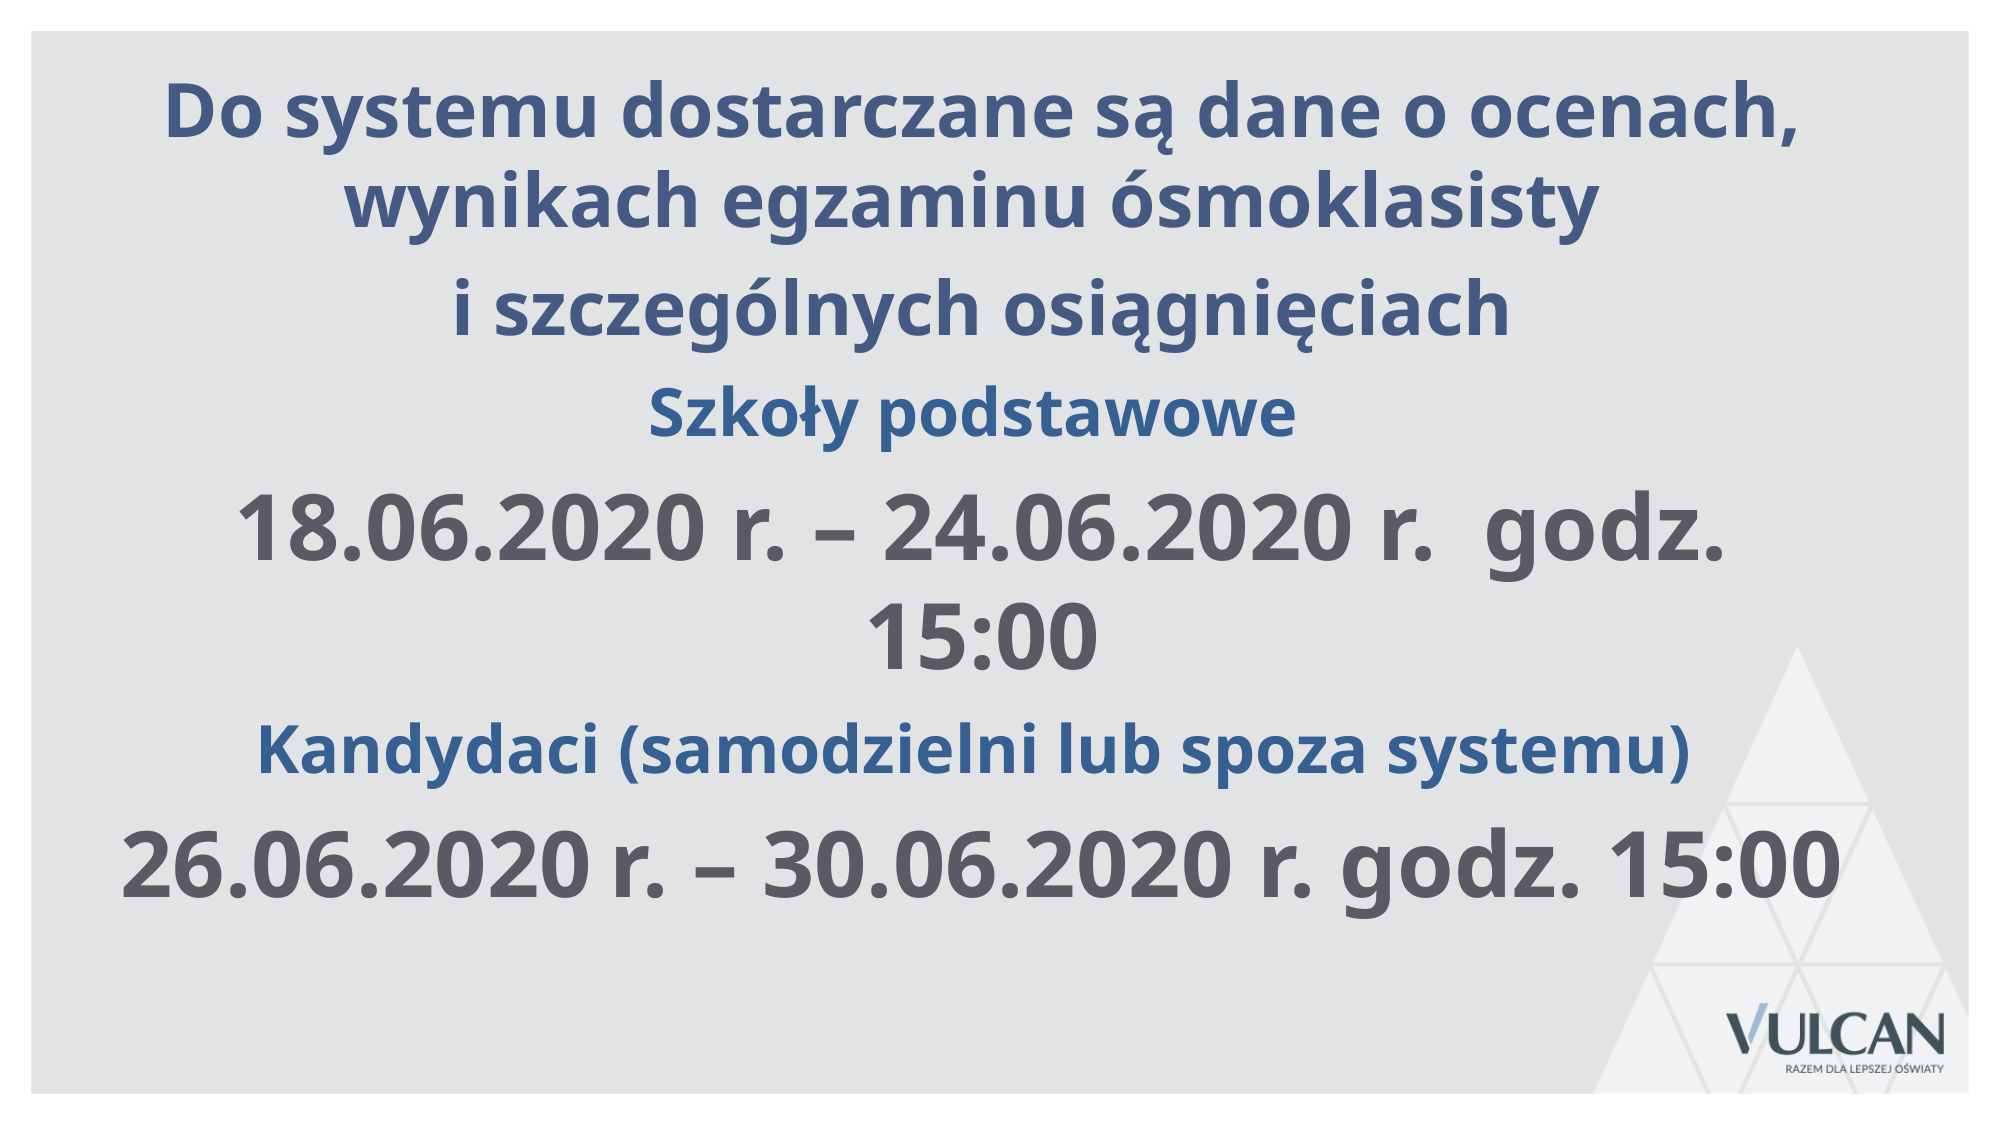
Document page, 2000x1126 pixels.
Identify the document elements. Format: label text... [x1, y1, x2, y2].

text_box Do systemu dostarczane są dane o ocenach, wynikach egzaminu ósmoklasisty i szczególnych osiągnięciach Szkoły podstawowe 18.06.2020 r. – 24.06.2020 r. godz. 15:00 Kandydaci (samodzielni lub spoza systemu) 26.06.2020 r. – 30.06.2020 r. godz. 15:00 [102, 54, 1863, 650]
picture [0, 0, 2000, 1125]
